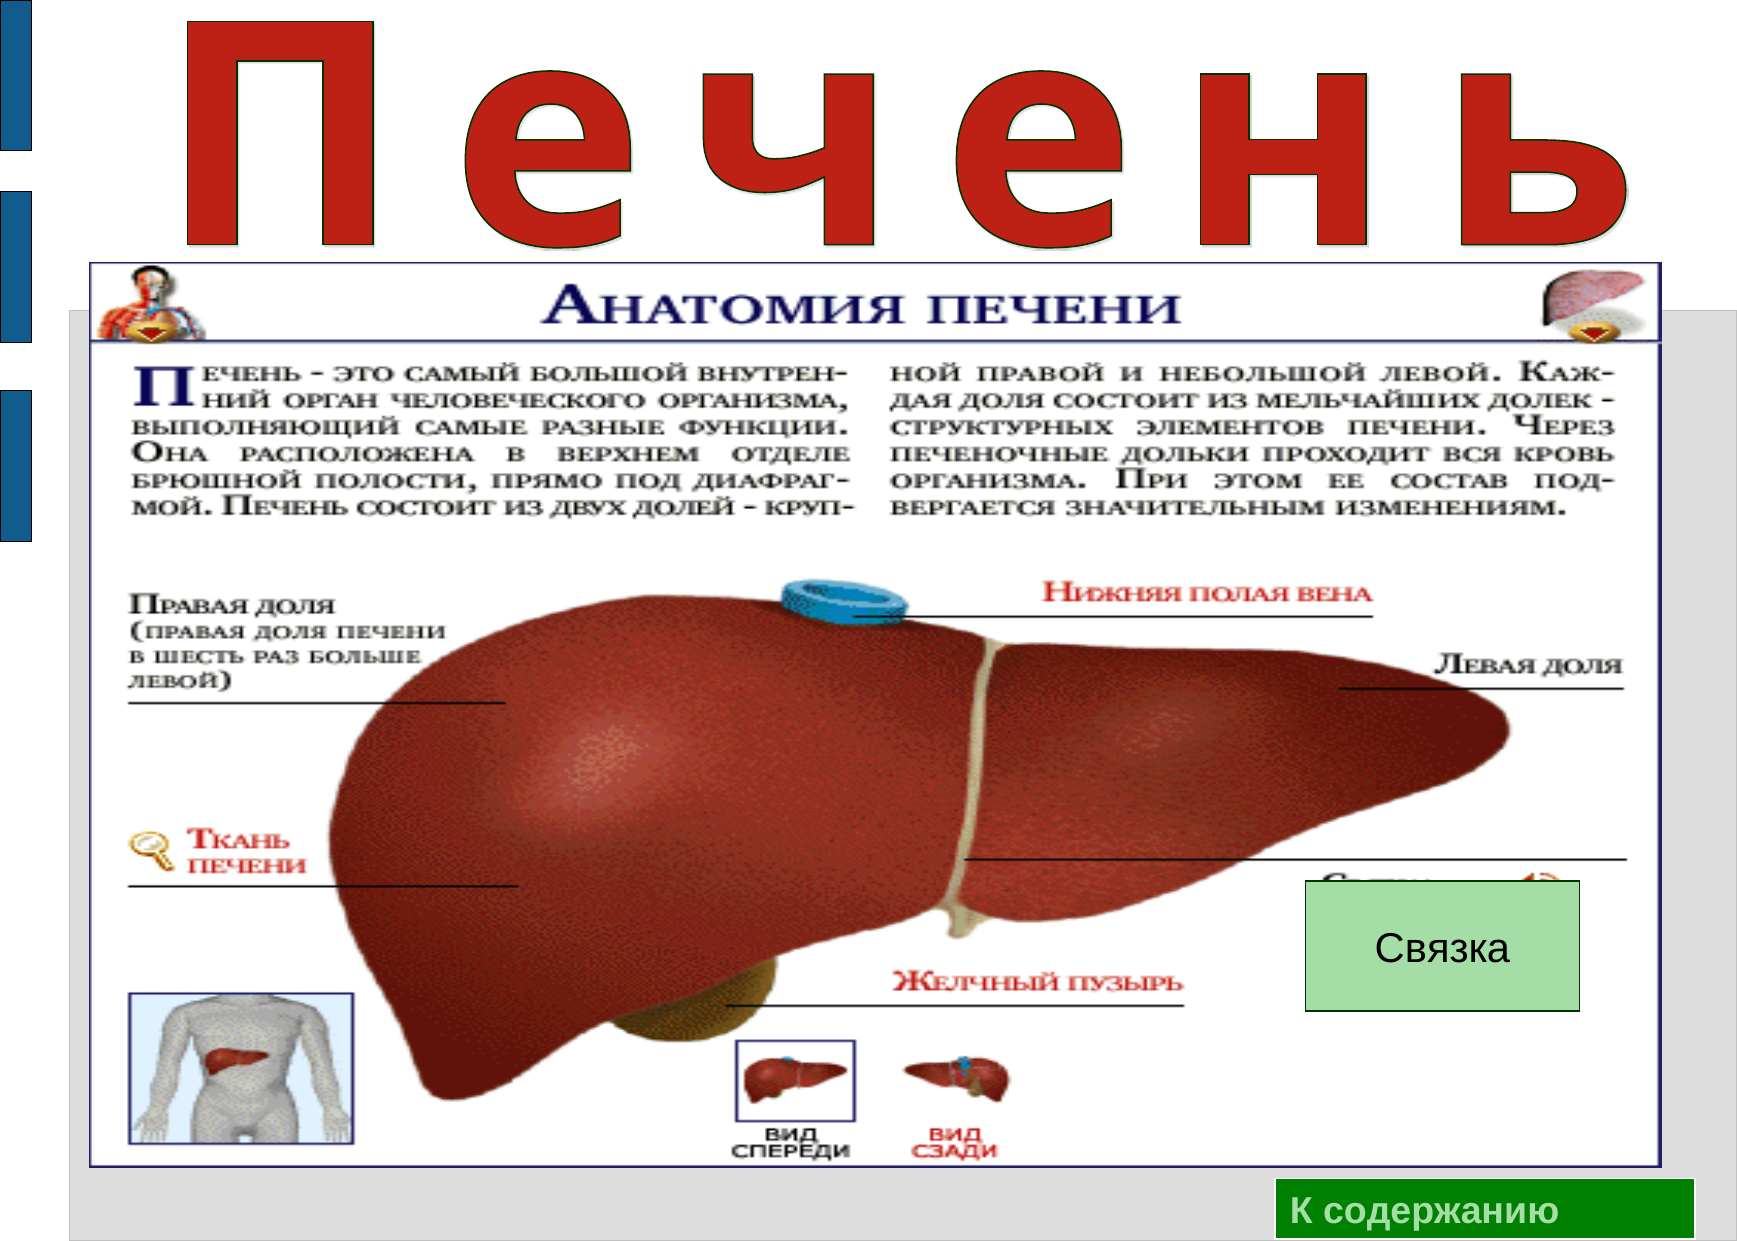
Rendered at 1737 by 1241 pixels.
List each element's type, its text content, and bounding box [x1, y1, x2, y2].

picture [89, 262, 1662, 1168]
text_box Печень [465, 70, 631, 248]
text_box Печень [187, 21, 373, 245]
text_box Печень [1461, 74, 1626, 245]
text_box К содержанию [1275, 1178, 1696, 1240]
text_box Печень [1200, 74, 1367, 245]
text_box Печень [703, 74, 874, 245]
text_box Связка [1305, 880, 1580, 1011]
text_box Печень [956, 70, 1122, 248]
